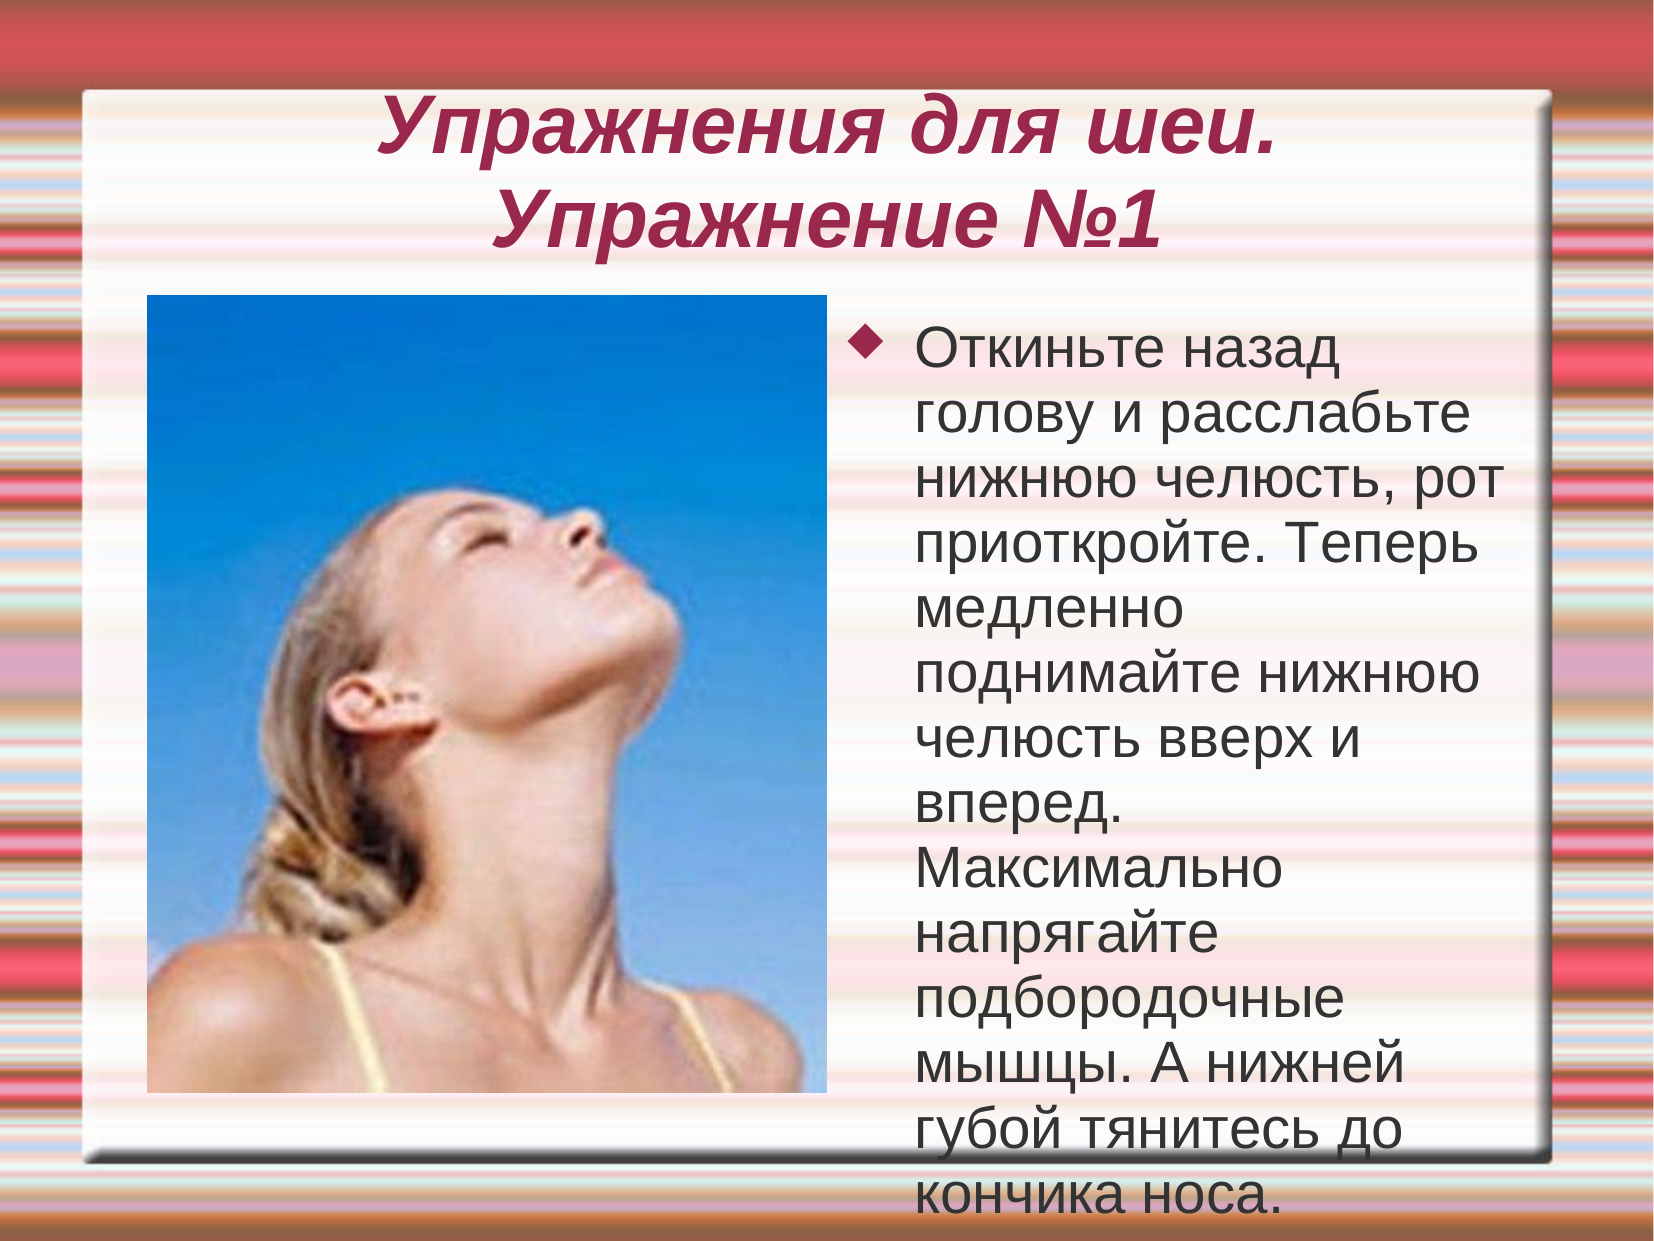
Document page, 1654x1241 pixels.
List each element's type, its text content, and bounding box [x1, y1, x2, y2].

list Откиньте назад голову и расслабьте нижнюю челюсть, рот приоткройте. Теперь медленно поднимайте нижнюю челюсть вверх и вперед. Максимально напрягайте подбородочные мышцы. А нижней губой тянитесь до кончика носа. [832, 315, 1506, 1093]
title Упражнения для шеи. Упражнение №1 [121, 78, 1534, 358]
picture [0, 0, 1654, 1241]
